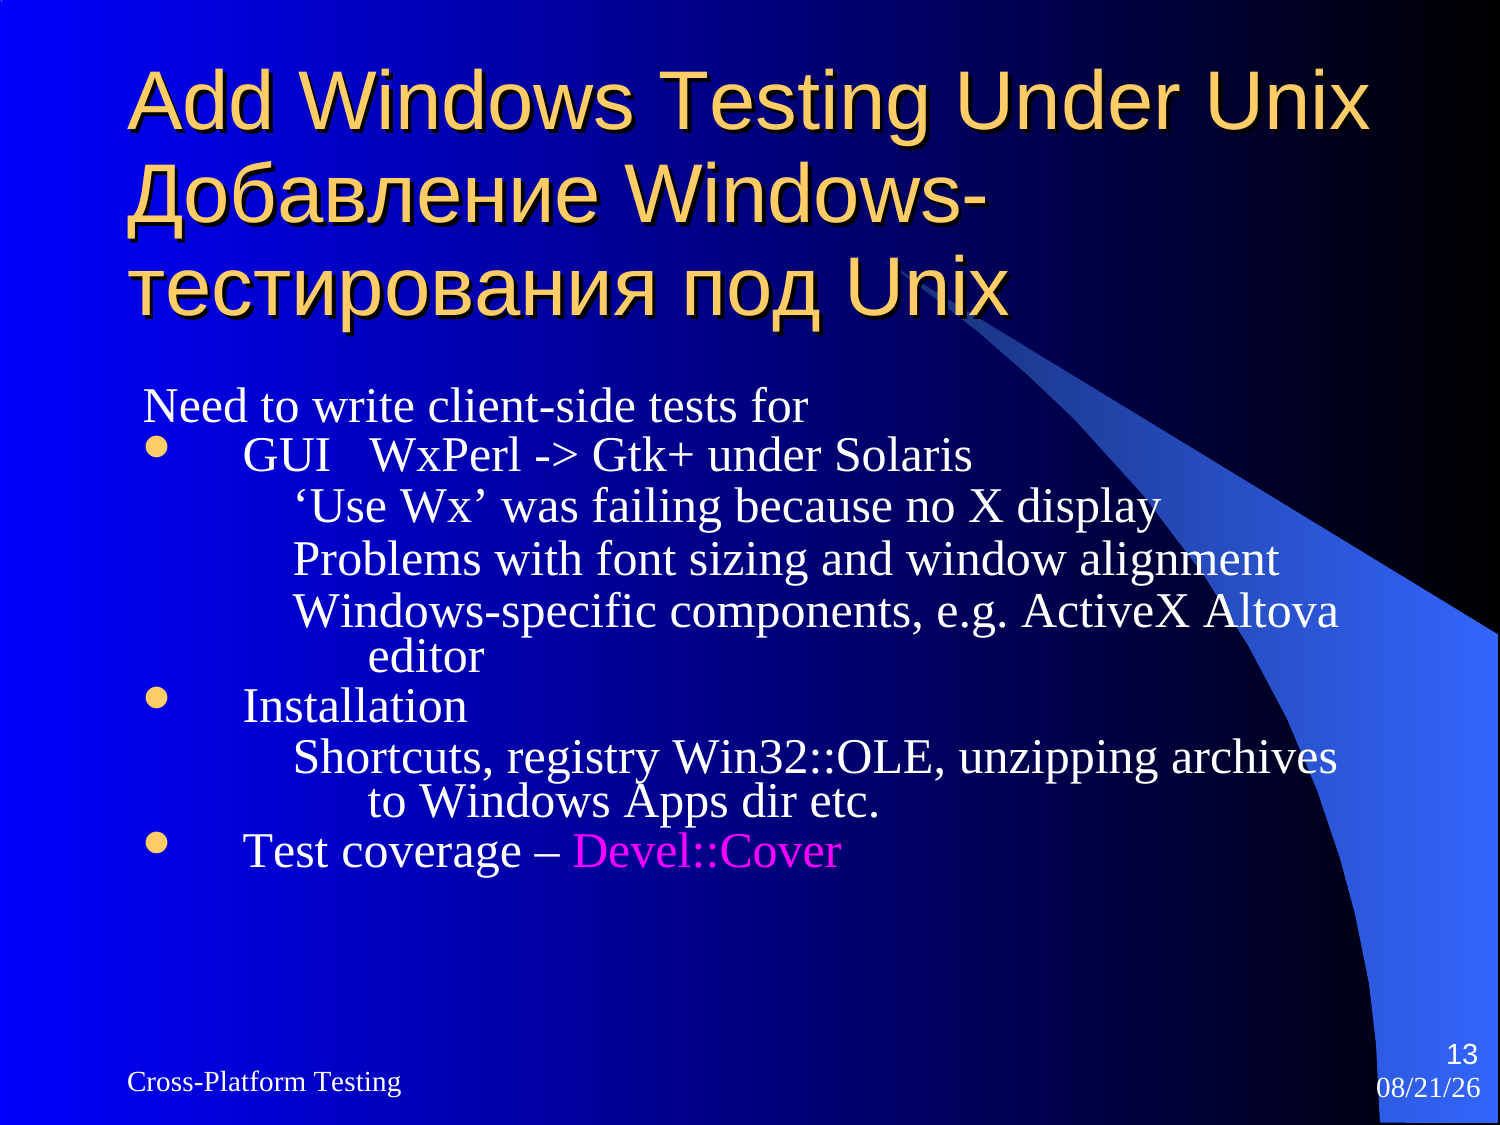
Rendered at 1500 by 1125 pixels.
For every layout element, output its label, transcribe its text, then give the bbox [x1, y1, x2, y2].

title Add Windows Testing Under Unix Добавление Windows-тестирования под Unix [111, 46, 1438, 341]
list Need to write client-side tests for GUI WxPerl -> Gtk+ under Solaris ‘Use Wx’ was failing because no X display Problems with font sizing and window alignment Windows-specific components, e.g. ActiveX Altova editor Installation Shortcuts, registry Win32::OLE, unzipping archives to Windows Apps dir etc. Test coverage – Devel::Cover [112, 383, 1388, 1118]
